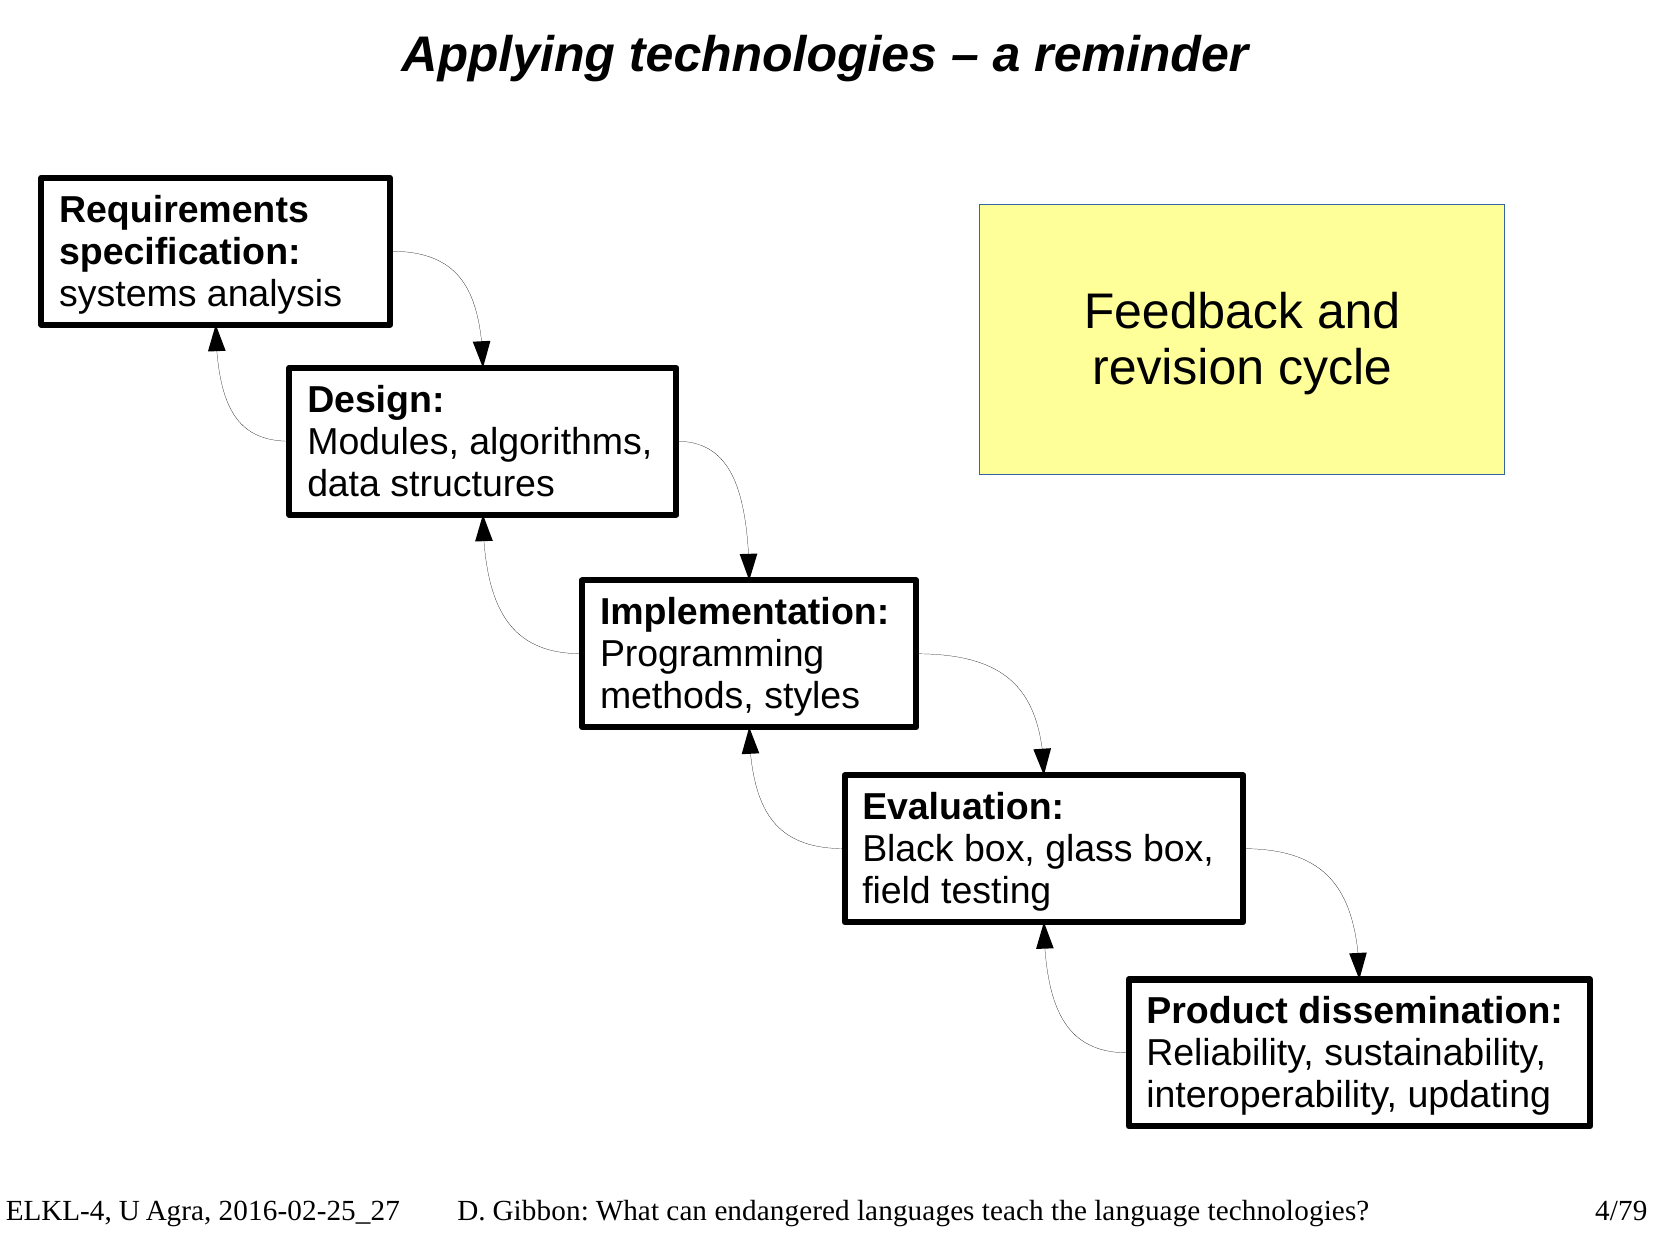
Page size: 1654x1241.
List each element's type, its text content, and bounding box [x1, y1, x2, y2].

text_box Requirements specification: systems analysis [41, 177, 391, 325]
title Applying technologies – a reminder [0, 2, 1654, 106]
text_box Evaluation: Black box, glass box, field testing [844, 775, 1244, 923]
text_box Design: Modules, algorithms, data structures [289, 367, 677, 515]
text_box Feedback and revision cycle [979, 204, 1505, 475]
text_box Product dissemination: Reliability, sustainability, interoperability, updating [1128, 979, 1591, 1127]
text_box Implementation: Programming methods, styles [582, 580, 917, 728]
